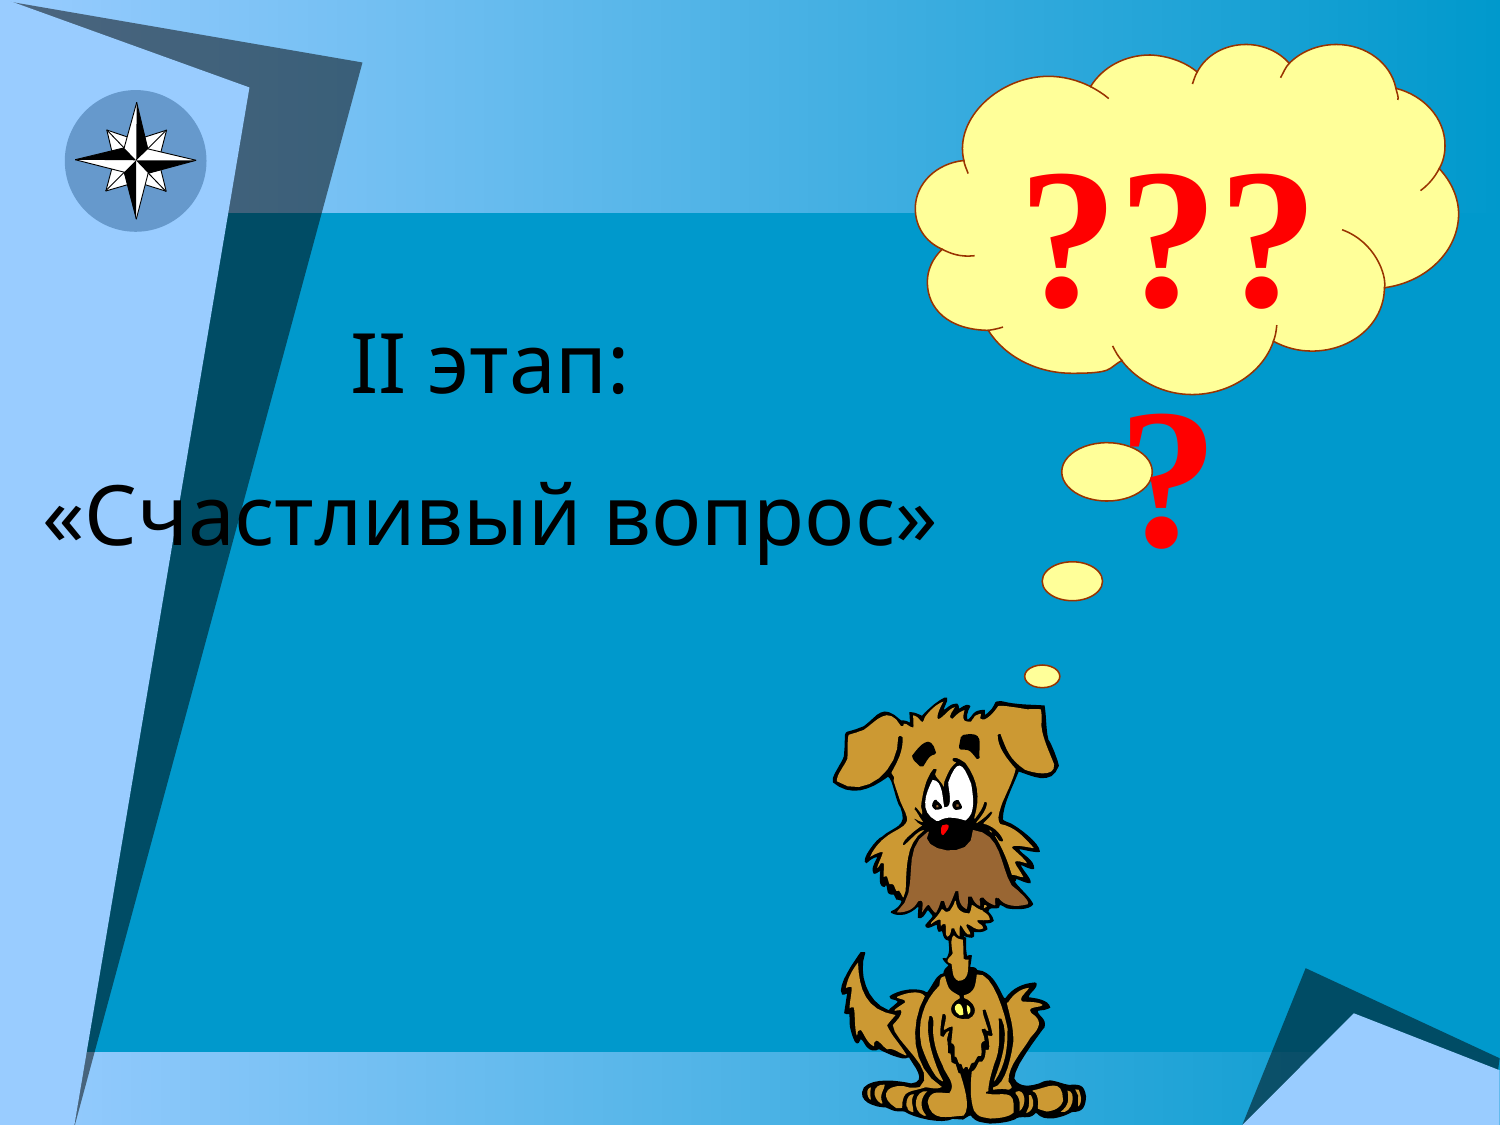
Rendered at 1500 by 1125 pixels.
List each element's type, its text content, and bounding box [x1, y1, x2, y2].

picture [1026, 680, 1058, 688]
text_box II этап: «Счастливый вопрос» [0, 302, 984, 723]
text_box [96, 90, 175, 102]
text_box [64, 124, 75, 198]
text_box ???? [1042, 561, 1103, 601]
text_box ???? [1061, 442, 1153, 502]
picture [75, 102, 197, 220]
text_box [96, 220, 175, 232]
picture [832, 699, 1088, 1125]
text_box ???? [1024, 665, 1060, 680]
text_box ???? [915, 44, 1459, 395]
text_box [197, 125, 207, 197]
